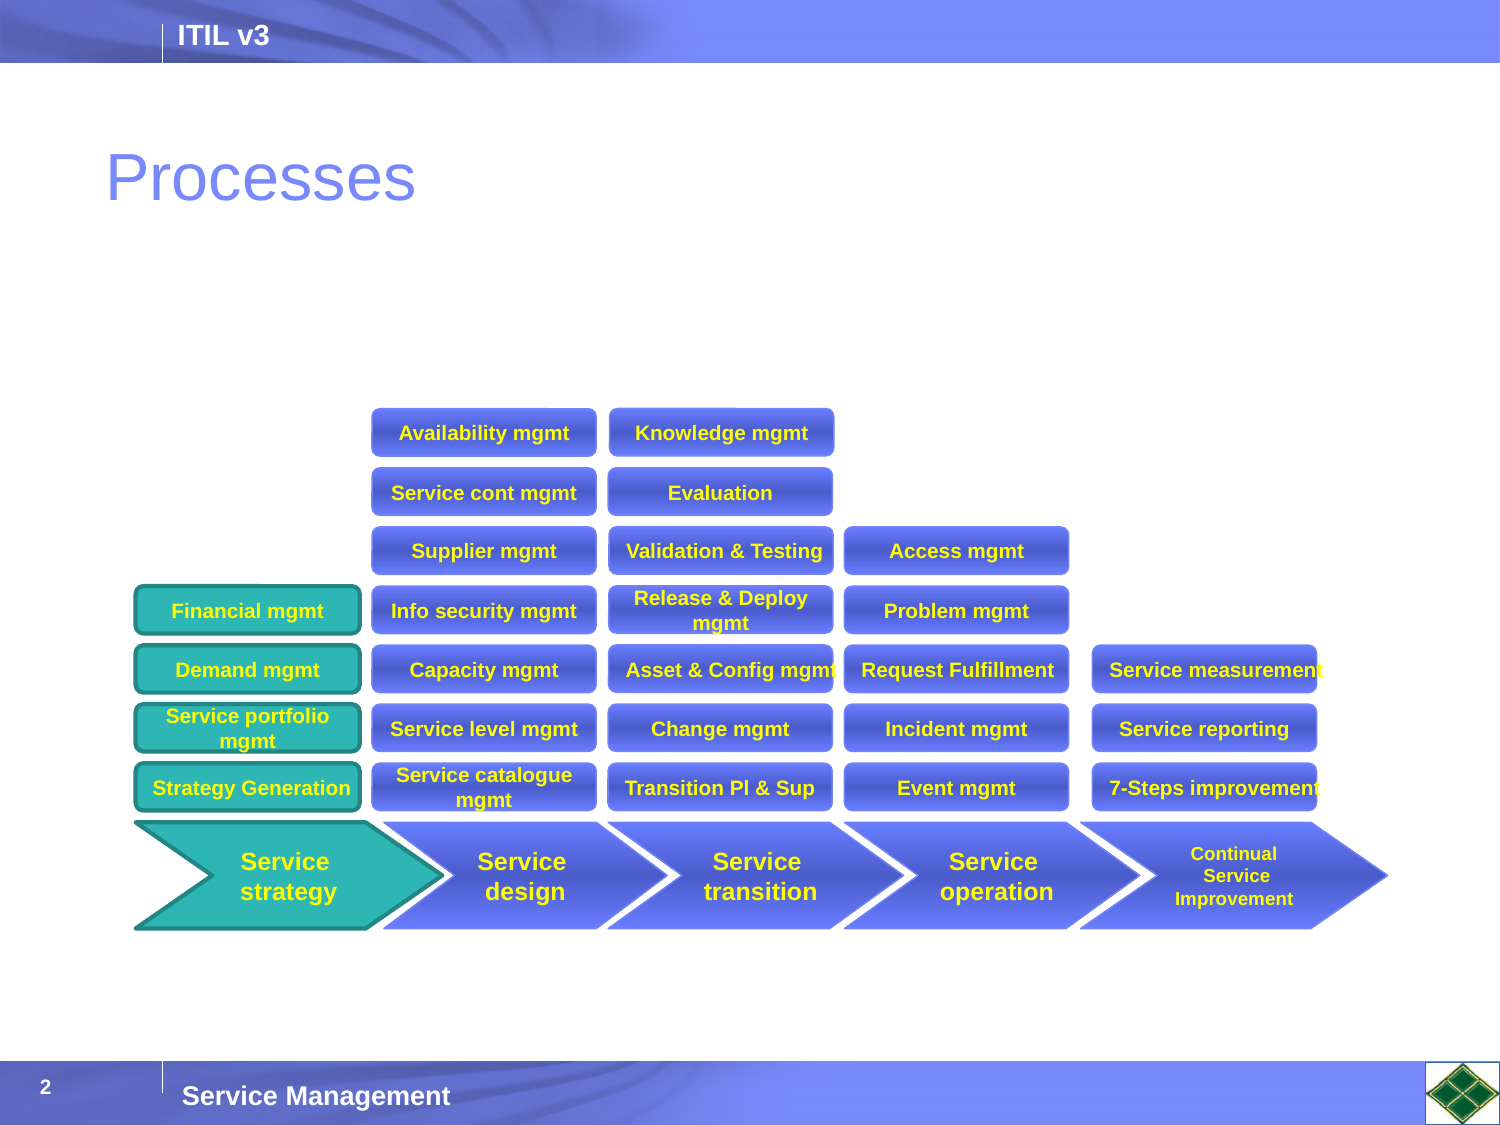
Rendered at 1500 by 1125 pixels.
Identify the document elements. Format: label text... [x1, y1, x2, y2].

text_box Asset & Config mgmt [608, 644, 833, 693]
text_box Service cont mgmt [371, 467, 597, 516]
text_box Evaluation [608, 467, 833, 516]
text_box Processes [90, 121, 1443, 221]
text_box Service level mgmt [371, 704, 597, 752]
text_box Release & Deploy mgmt [608, 585, 833, 634]
text_box Service measurement [1092, 645, 1317, 693]
text_box Service transition [608, 822, 904, 929]
text_box Service catalogue mgmt [371, 763, 597, 811]
picture [1426, 1063, 1499, 1124]
text_box Service portfolio mgmt [135, 704, 360, 752]
text_box Service operation [844, 822, 1140, 929]
text_box Access mgmt [844, 526, 1069, 575]
text_box Availability mgmt [371, 408, 597, 457]
text_box Knowledge mgmt [609, 408, 834, 456]
text_box Info security mgmt [371, 586, 597, 634]
text_box Capacity mgmt [371, 645, 597, 693]
picture [0, 1061, 1500, 1125]
text_box Supplier mgmt [371, 526, 597, 575]
text_box Incident mgmt [844, 704, 1069, 752]
text_box Event mgmt [844, 763, 1069, 811]
text_box Change mgmt [608, 704, 833, 752]
text_box Demand mgmt [135, 645, 360, 693]
text_box Request Fulfillment [844, 645, 1069, 693]
picture [0, 0, 1500, 63]
text_box Continual Service Improvement [1080, 822, 1388, 929]
text_box Service design [383, 822, 668, 929]
text_box Strategy Generation [135, 763, 360, 811]
text_box Transition Pl & Sup [607, 763, 833, 811]
text_box Financial mgmt [135, 586, 360, 634]
text_box 7-Steps improvement [1092, 763, 1317, 811]
text_box <číslo> [25, 1066, 191, 1119]
text_box Validation & Testing [608, 526, 834, 575]
text_box Service strategy [135, 822, 443, 929]
text_box Service reporting [1092, 704, 1317, 752]
text_box Problem mgmt [844, 586, 1069, 634]
